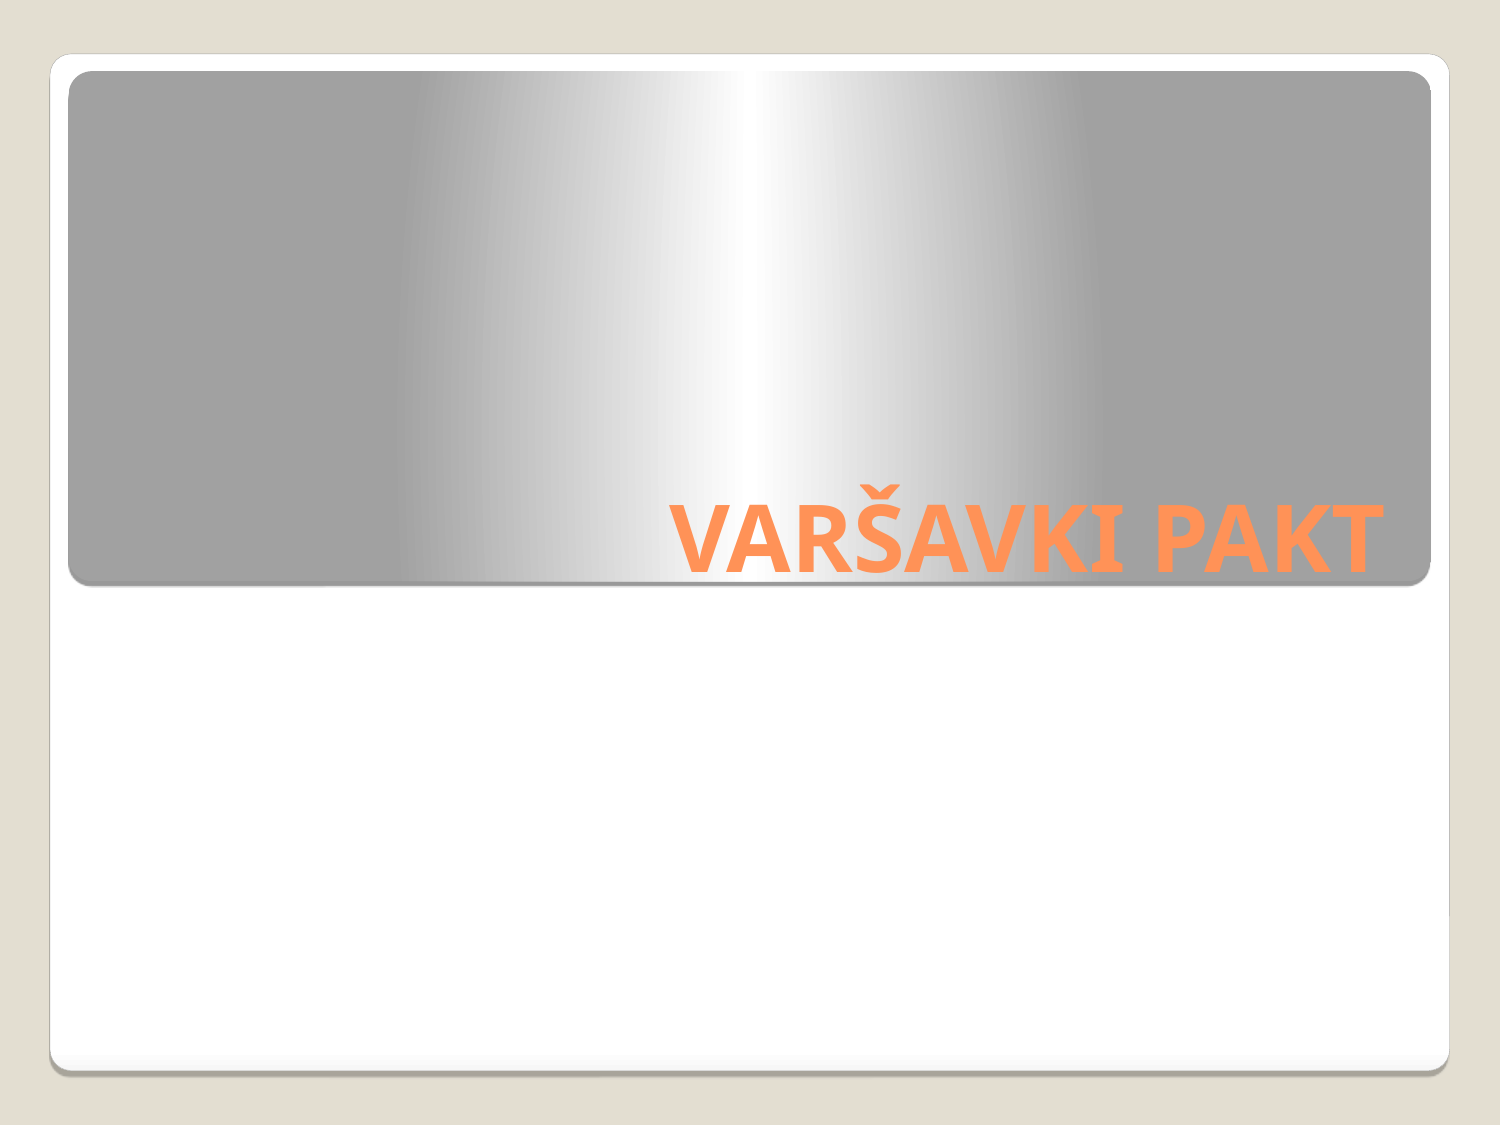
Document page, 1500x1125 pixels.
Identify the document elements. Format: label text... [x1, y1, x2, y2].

title VARŠAVKI PAKT [118, 298, 1394, 599]
